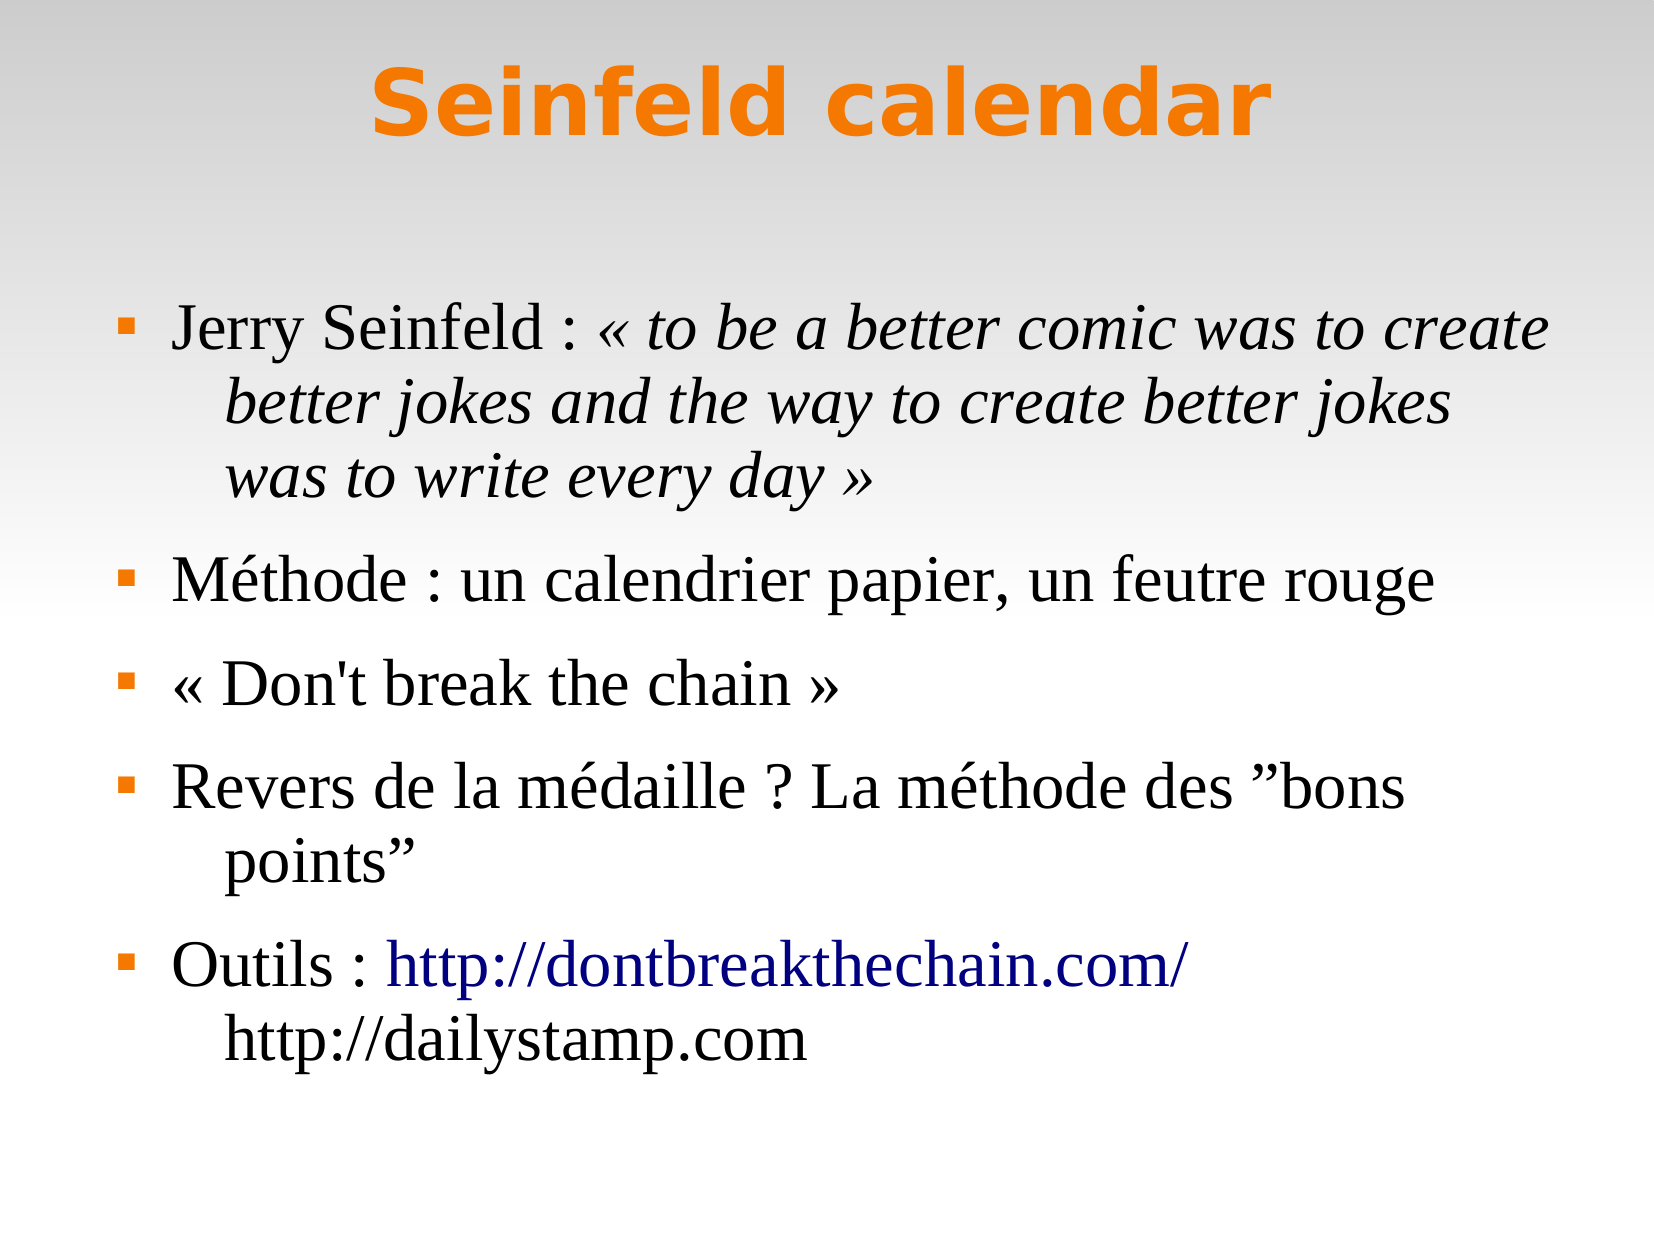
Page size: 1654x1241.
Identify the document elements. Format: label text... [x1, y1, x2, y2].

list Jerry Seinfeld : « to be a better comic was to create better jokes and the way to create better jokes was to write every day » Méthode : un calendrier papier, un feutre rouge « Don't break the chain » Revers de la médaille ? La méthode des ”bons points” Outils : http://dontbreakthechain.com/ http://dailystamp.com [82, 290, 1571, 1134]
title Seinfeld calendar [76, 7, 1565, 200]
